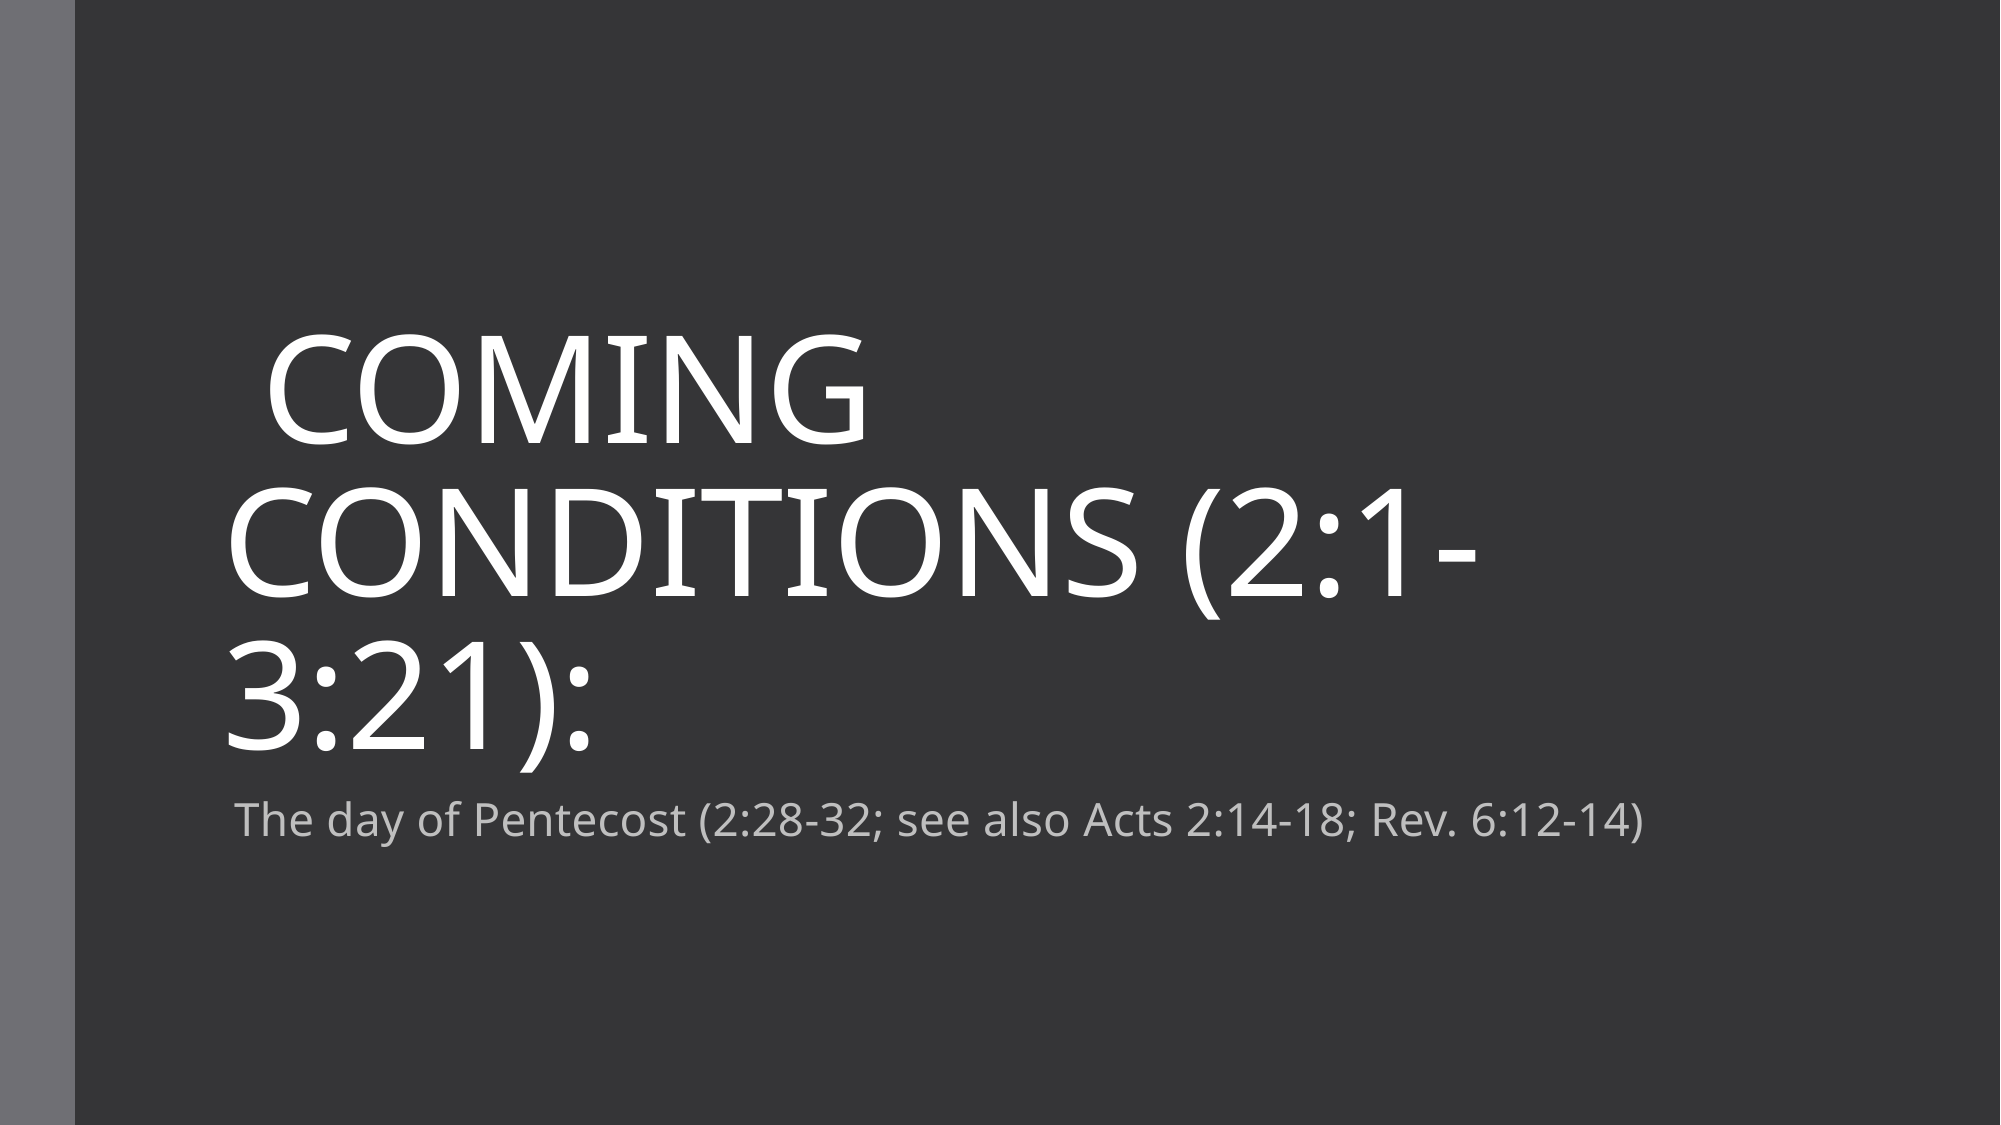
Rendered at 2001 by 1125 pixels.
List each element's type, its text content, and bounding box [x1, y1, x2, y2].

title COMING CONDITIONS (2:1-3:21): [206, 124, 1752, 787]
subtitle The day of Pentecost (2:28-32; see also Acts 2:14-18; Rev. 6:12-14) [206, 787, 1752, 1066]
